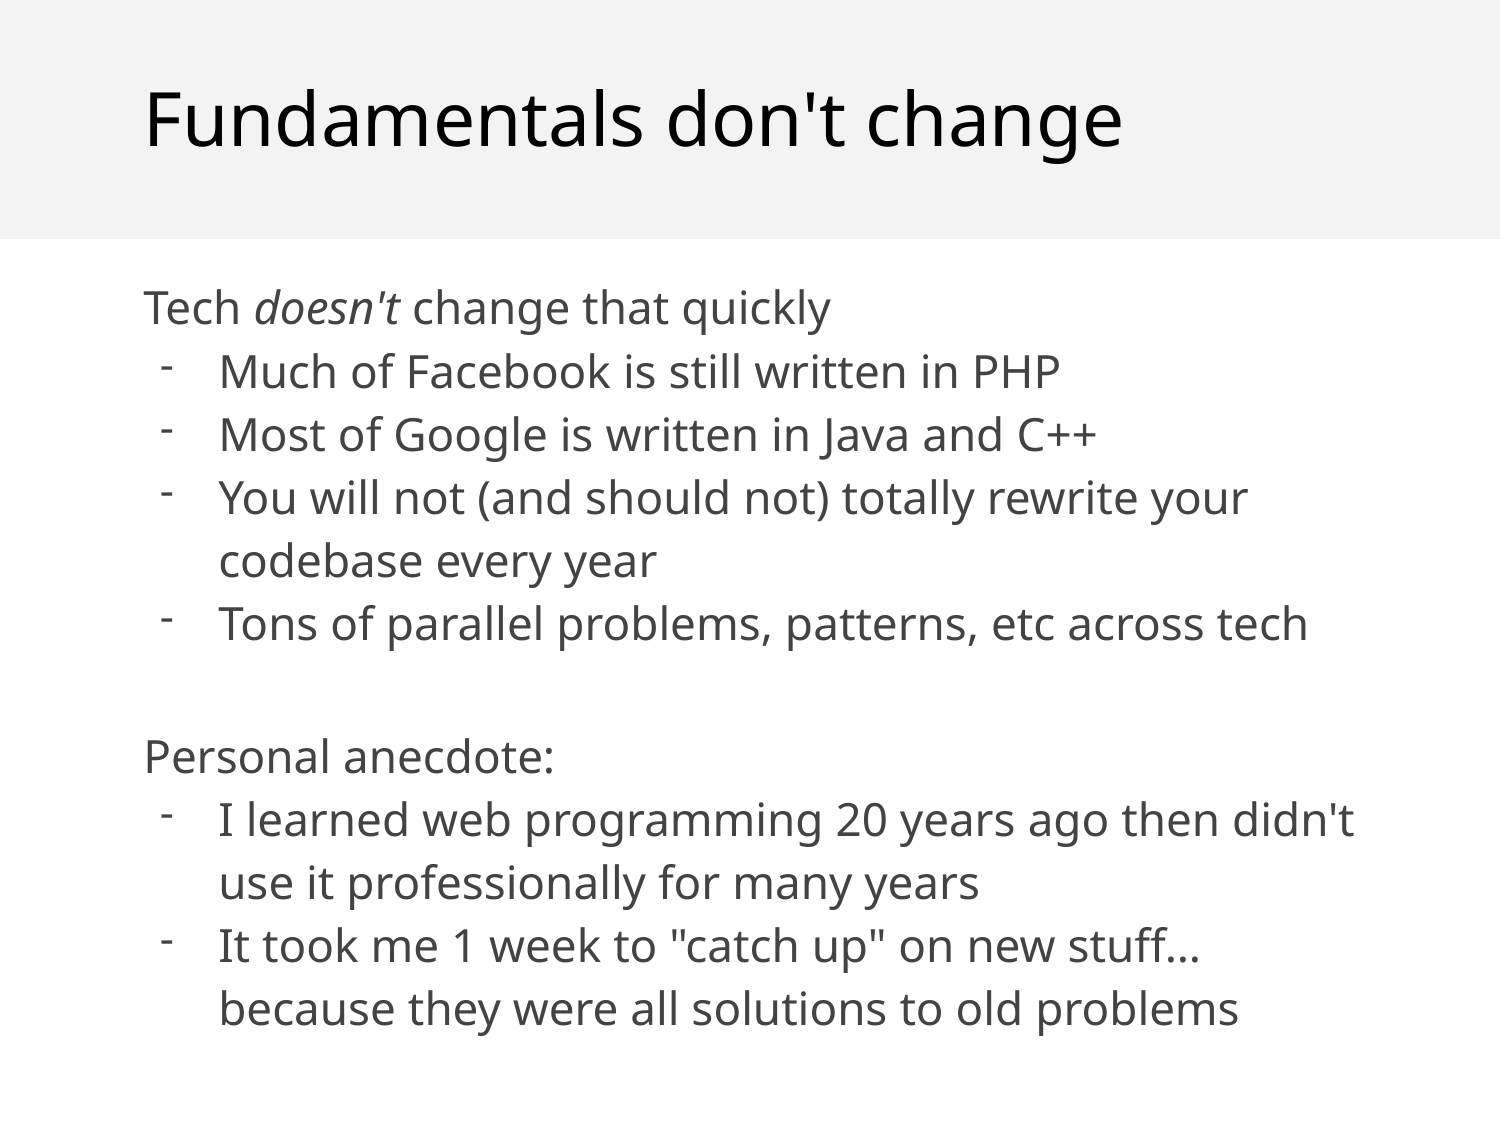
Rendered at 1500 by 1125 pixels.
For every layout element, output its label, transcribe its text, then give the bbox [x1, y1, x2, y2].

title Fundamentals don't change [128, 56, 1372, 183]
list Tech doesn't change that quickly Much of Facebook is still written in PHP Most of Google is written in Java and C++ You will not (and should not) totally rewrite your codebase every year Tons of parallel problems, patterns, etc across tech Personal anecdote: I learned web programming 20 years ago then didn't use it professionally for many years It took me 1 week to "catch up" on new stuff… because they were all solutions to old problems [128, 255, 1372, 1088]
